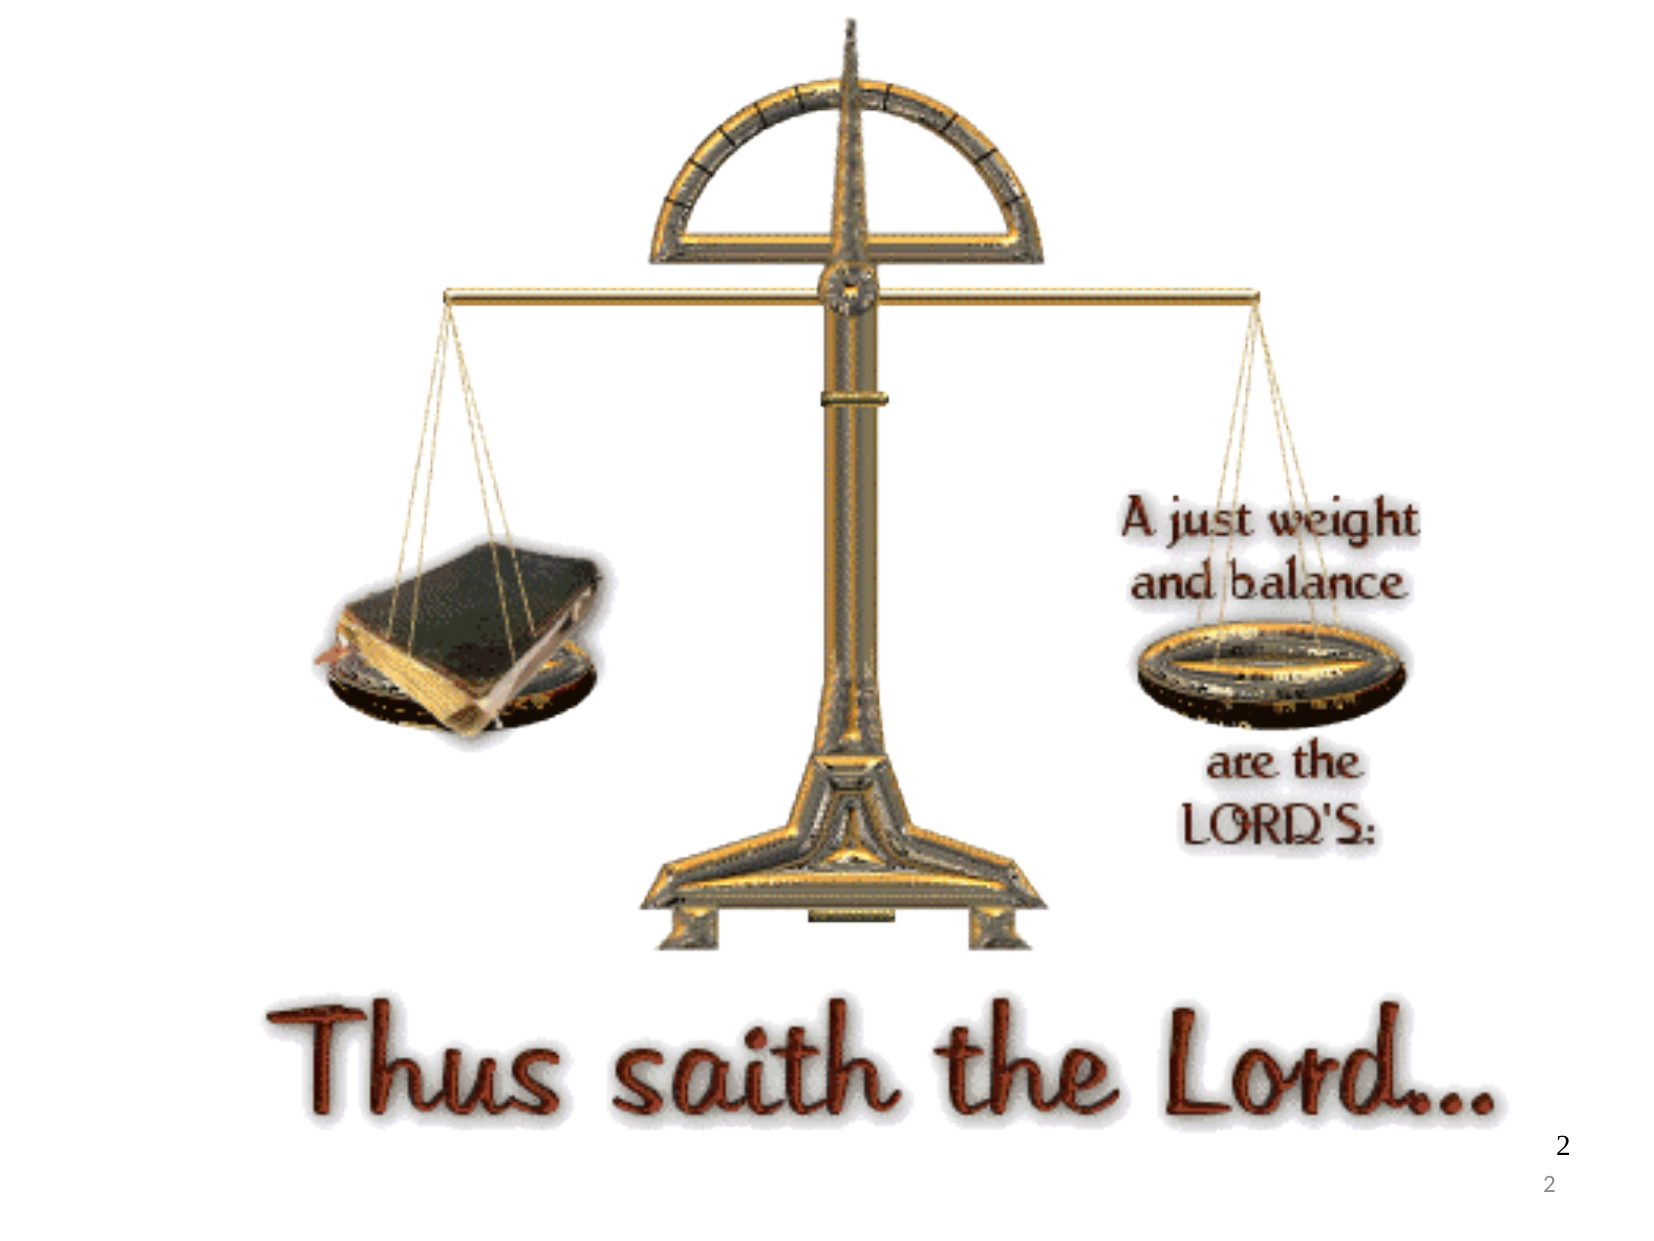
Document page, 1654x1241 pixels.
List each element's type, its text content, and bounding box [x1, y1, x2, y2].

picture [192, 0, 1589, 1142]
slide_number <number> [1185, 1149, 1571, 1216]
